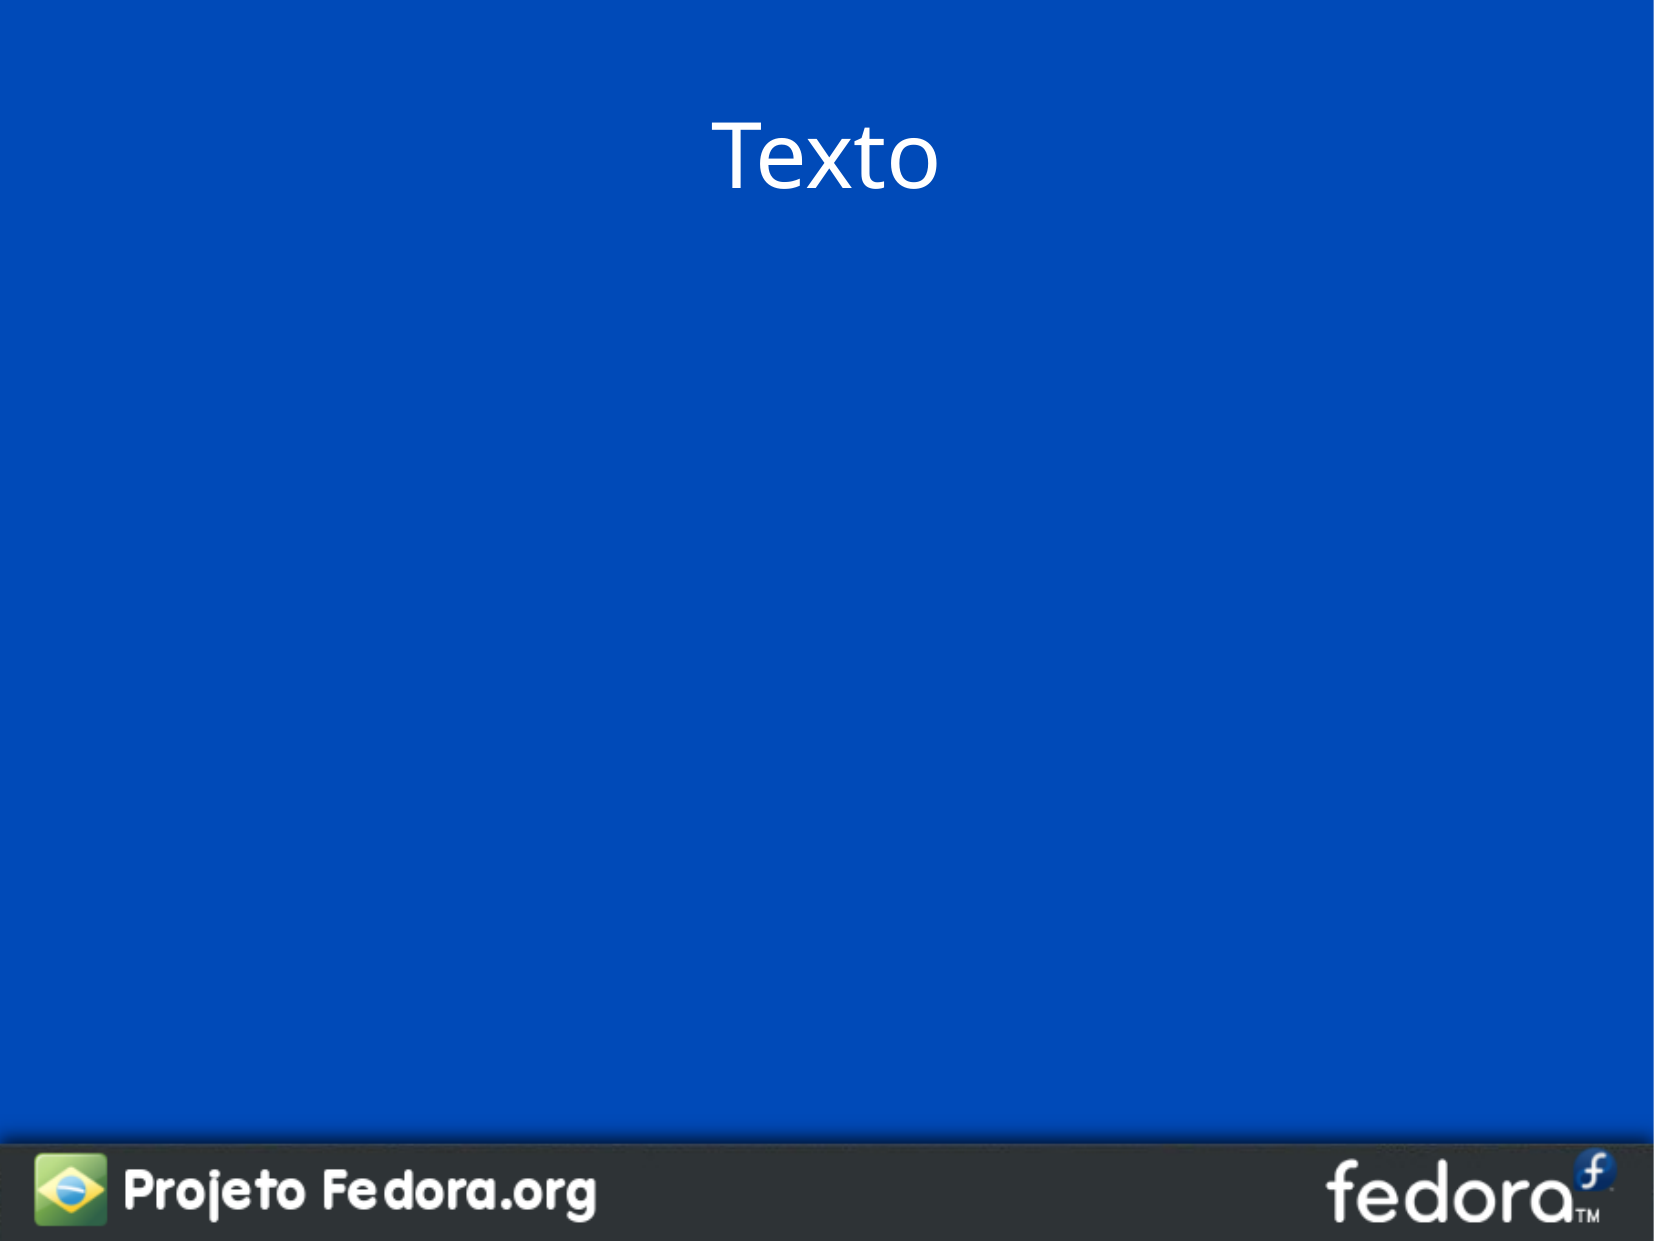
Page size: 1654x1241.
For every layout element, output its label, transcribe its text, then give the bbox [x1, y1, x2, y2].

title Texto [82, 49, 1571, 257]
picture [0, 0, 1654, 1241]
